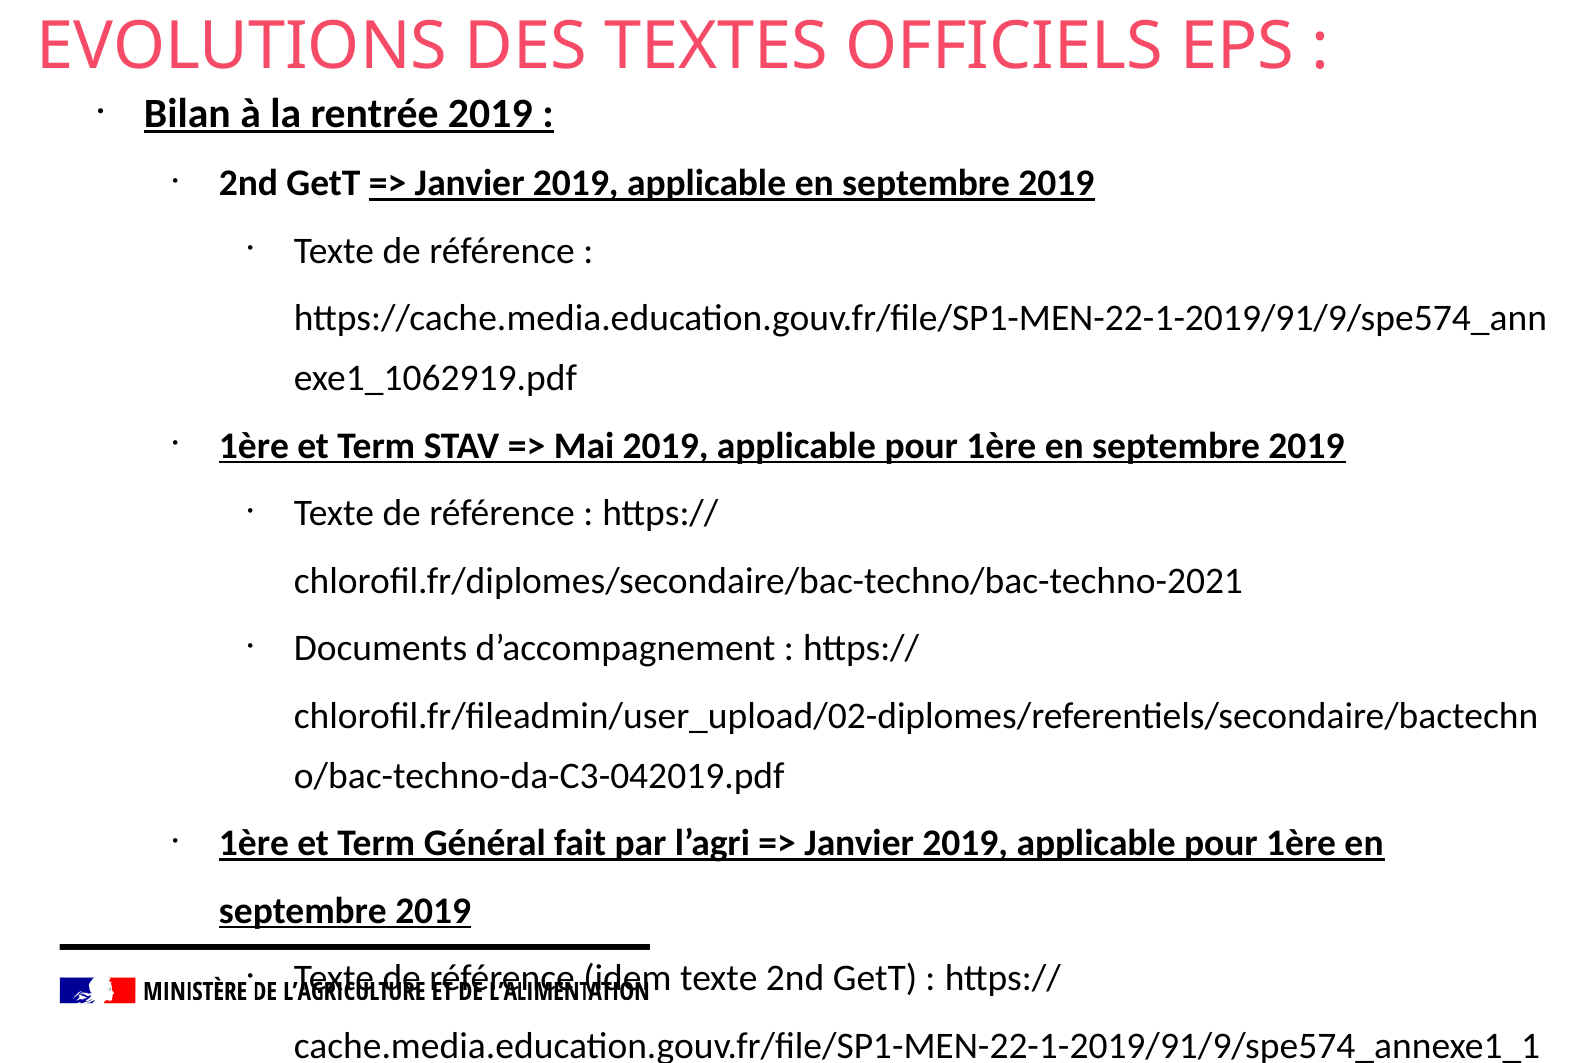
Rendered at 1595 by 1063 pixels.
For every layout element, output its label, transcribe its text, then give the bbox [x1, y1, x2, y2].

picture [59, 944, 82, 1004]
text_box EVOLUTIONS DES TEXTES OFFICIELS EPS : [36, 2, 1558, 83]
text_box Bilan à la rentrée 2019 : 2nd GetT => Janvier 2019, applicable en septembre 2019 Texte de référence : https://cache.media.education.gouv.fr/file/SP1-MEN-22-1-2019/91/9/spe574_annexe1_1062919.pdf 1ère et Term STAV => Mai 2019, applicable pour 1ère en septembre 2019 Texte de référence : https://chlorofil.fr/diplomes/secondaire/bac-techno/bac-techno-2021 Documents d’accompagnement : https://chlorofil.fr/fileadmin/user_upload/02-diplomes/referentiels/secondaire/bactechno/bac-techno-da-C3-042019.pdf 1ère et Term Général fait par l’agri => Janvier 2019, applicable pour 1ère en septembre 2019 Texte de référence (idem texte 2nd GetT) : https://cache.media.education.gouv.fr/file/SP1-MEN-22-1-2019/91/9/spe574_annexe1_1062919.pdf [82, 53, 1569, 1063]
